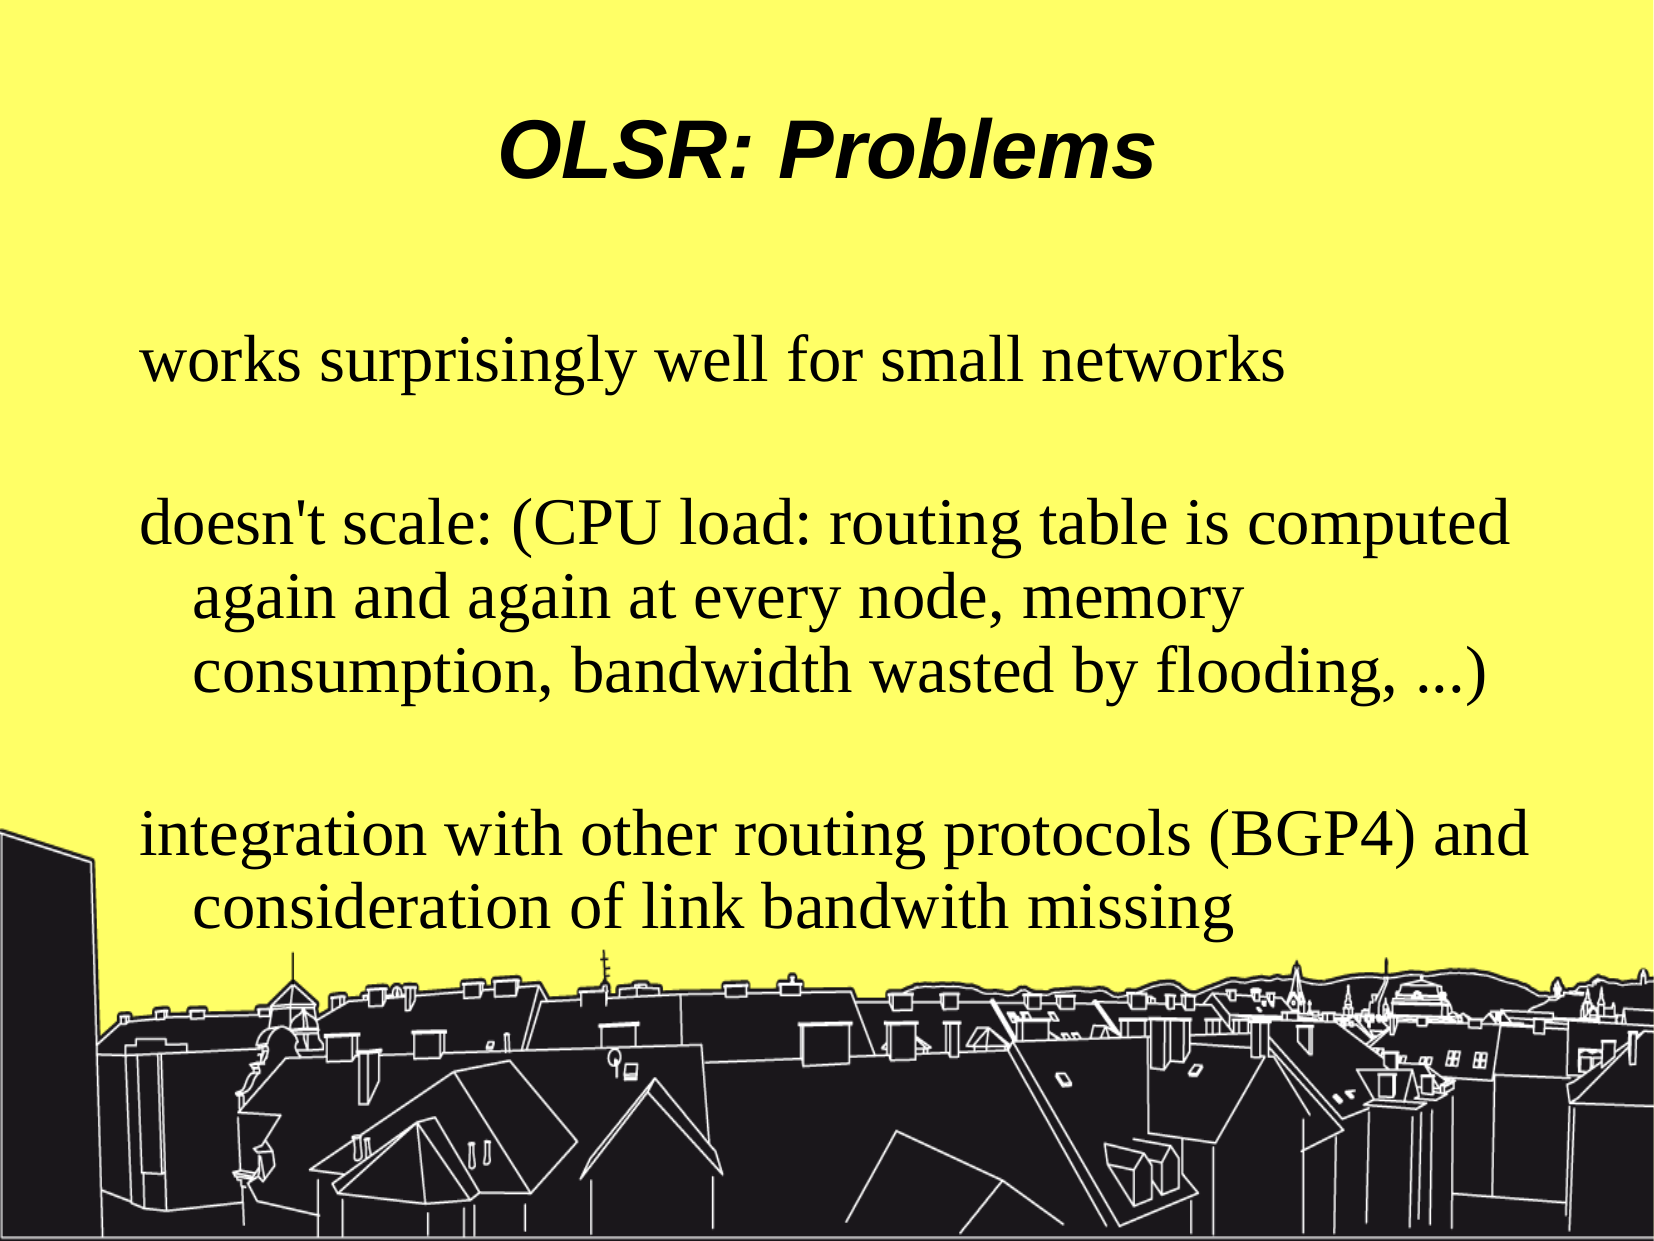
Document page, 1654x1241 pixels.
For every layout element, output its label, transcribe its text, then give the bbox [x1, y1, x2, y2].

picture [0, 827, 1654, 1241]
list works surprisingly well for small networks doesn't scale: (CPU load: routing table is computed again and again at every node, memory consumption, bandwidth wasted by flooding, ...) integration with other routing protocols (BGP4) and consideration of link bandwith missing [121, 322, 1561, 1118]
title OLSR: Problems [121, 46, 1534, 254]
